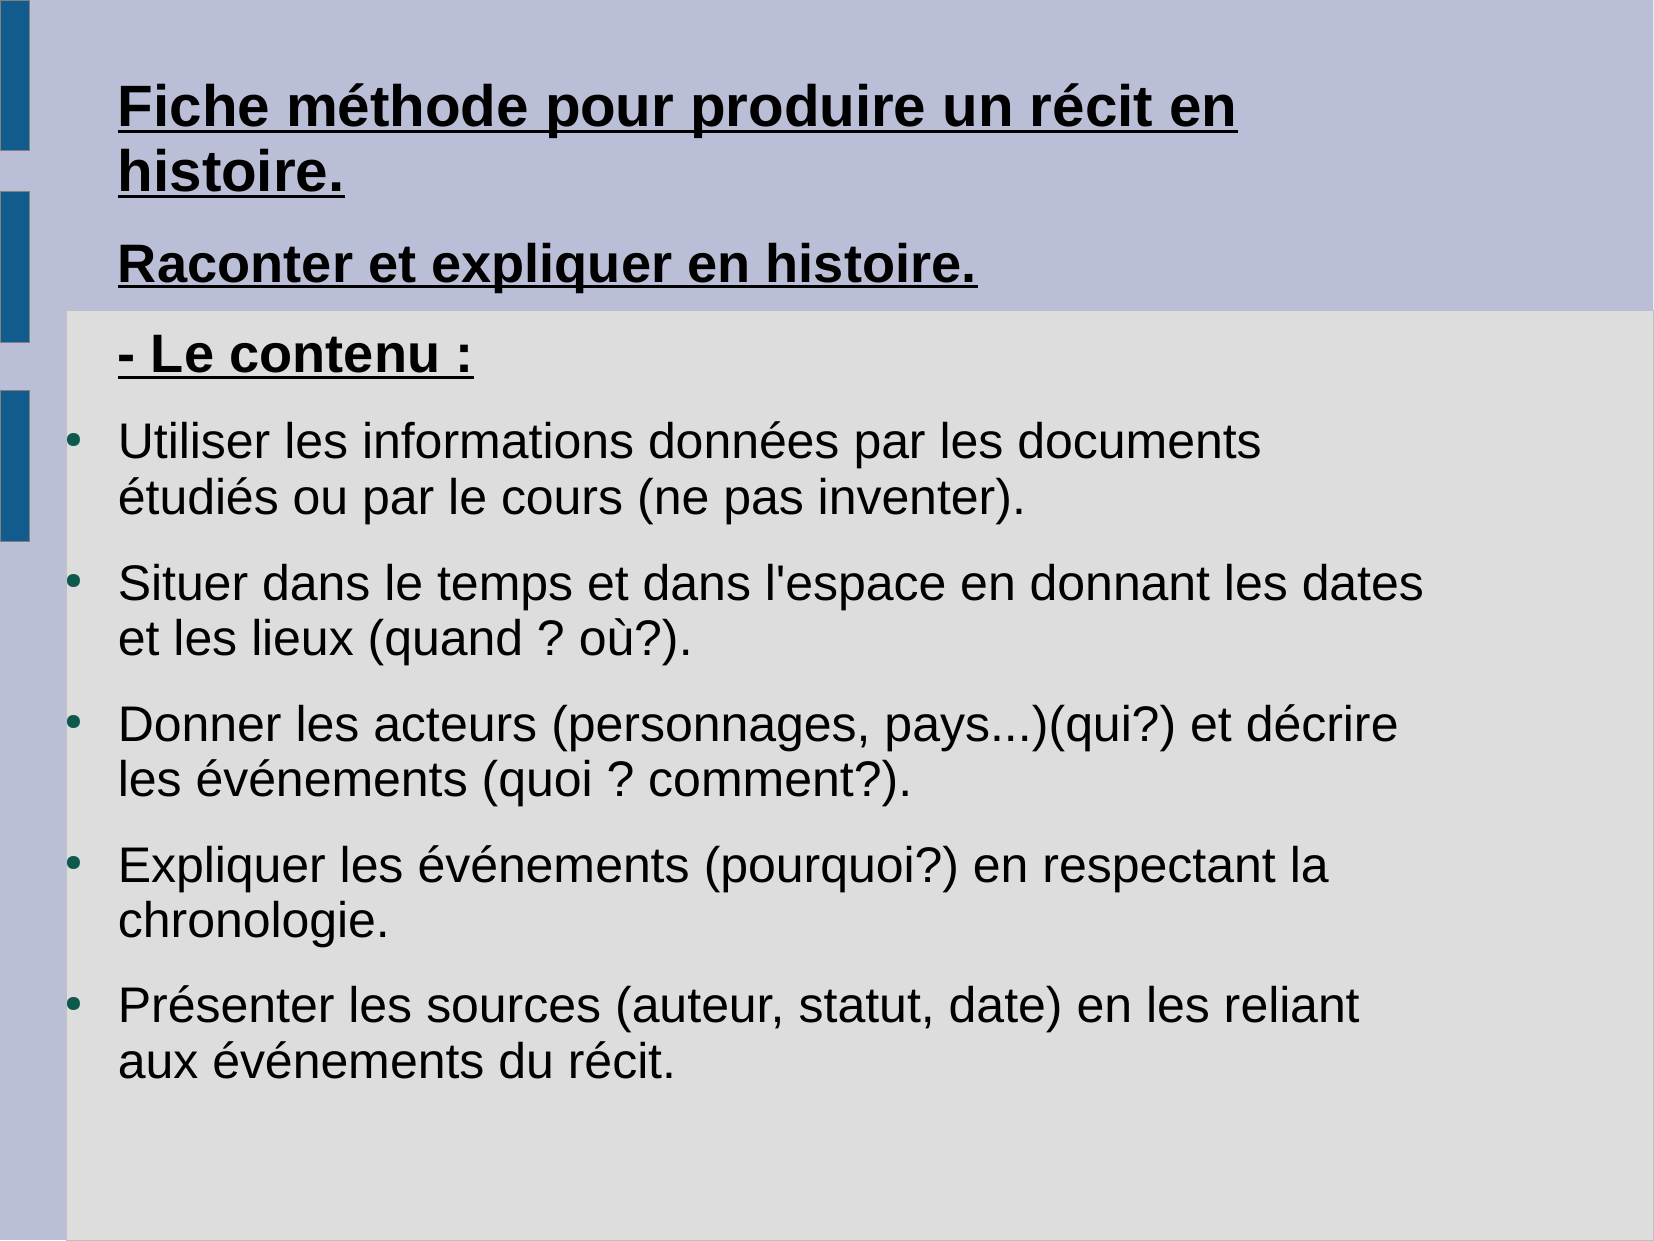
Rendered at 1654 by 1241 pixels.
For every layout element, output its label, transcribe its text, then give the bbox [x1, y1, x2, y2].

text_box Fiche méthode pour produire un récit en histoire. Raconter et expliquer en histoire. - Le contenu : Utiliser les informations données par les documents étudiés ou par le cours (ne pas inventer). Situer dans le temps et dans l'espace en donnant les dates et les lieux (quand ? où?). Donner les acteurs (personnages, pays...)(qui?) et décrire les événements (quoi ? comment?). Expliquer les événements (pourquoi?) en respectant la chronologie. Présenter les sources (auteur, statut, date) en les reliant aux événements du récit. [32, 66, 1445, 1241]
text_box [11, 94, 32, 317]
